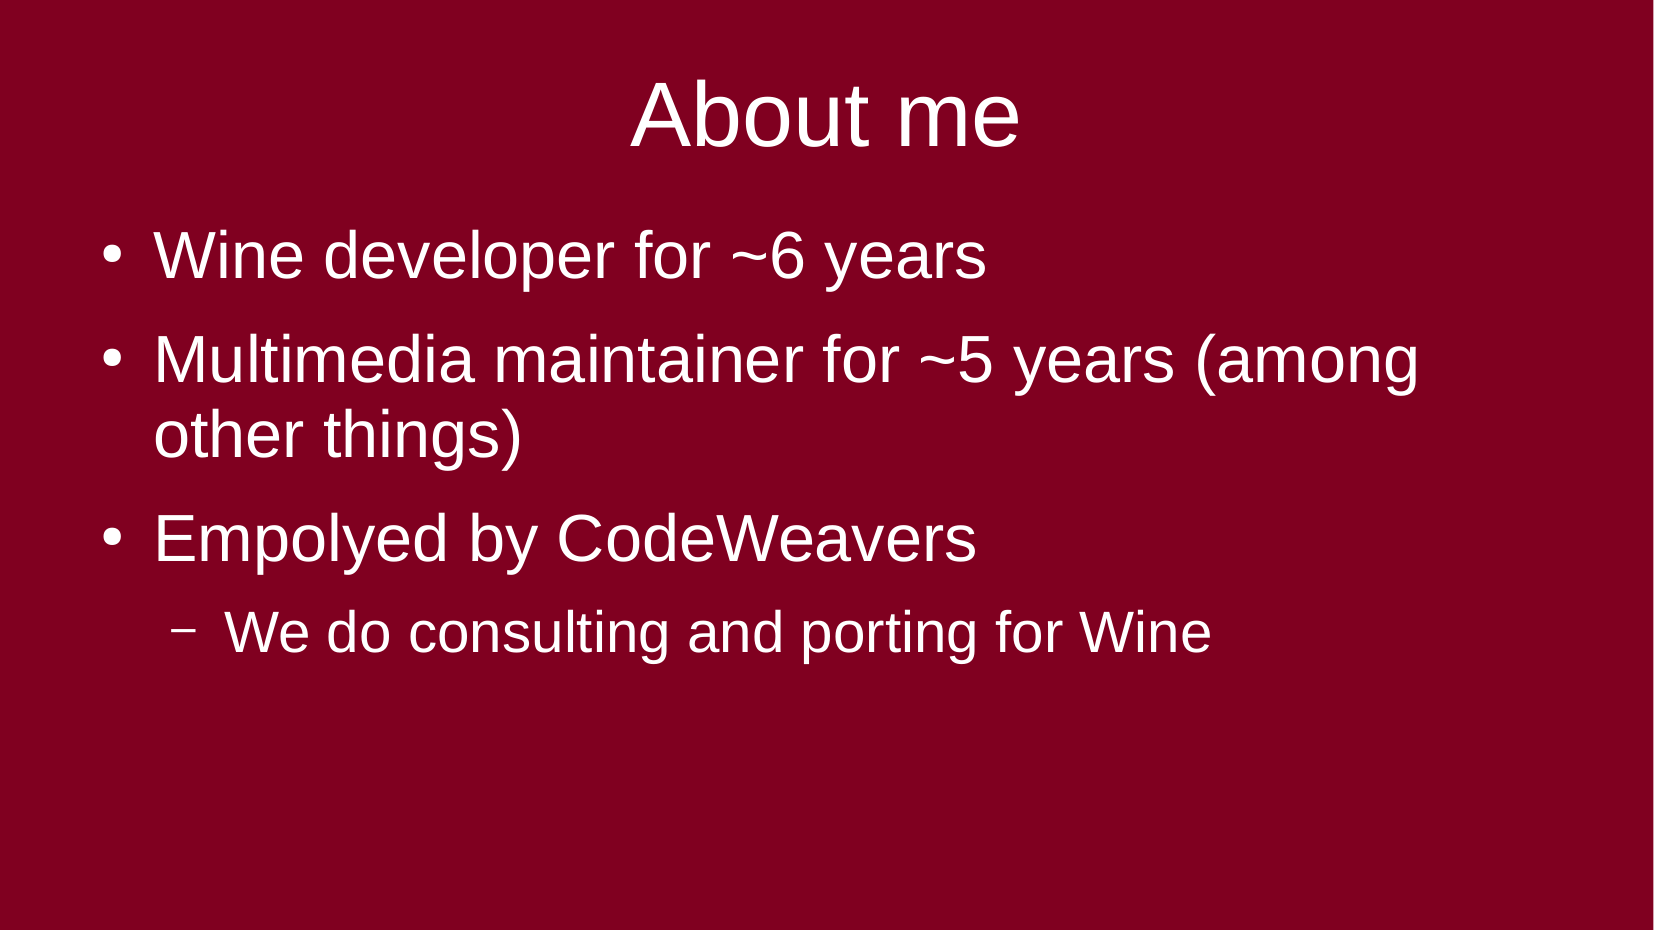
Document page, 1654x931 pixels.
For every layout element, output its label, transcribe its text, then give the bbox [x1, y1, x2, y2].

title About me [82, 37, 1571, 193]
list Wine developer for ~6 years Multimedia maintainer for ~5 years (among other things) Empolyed by CodeWeavers We do consulting and porting for Wine [82, 217, 1571, 758]
